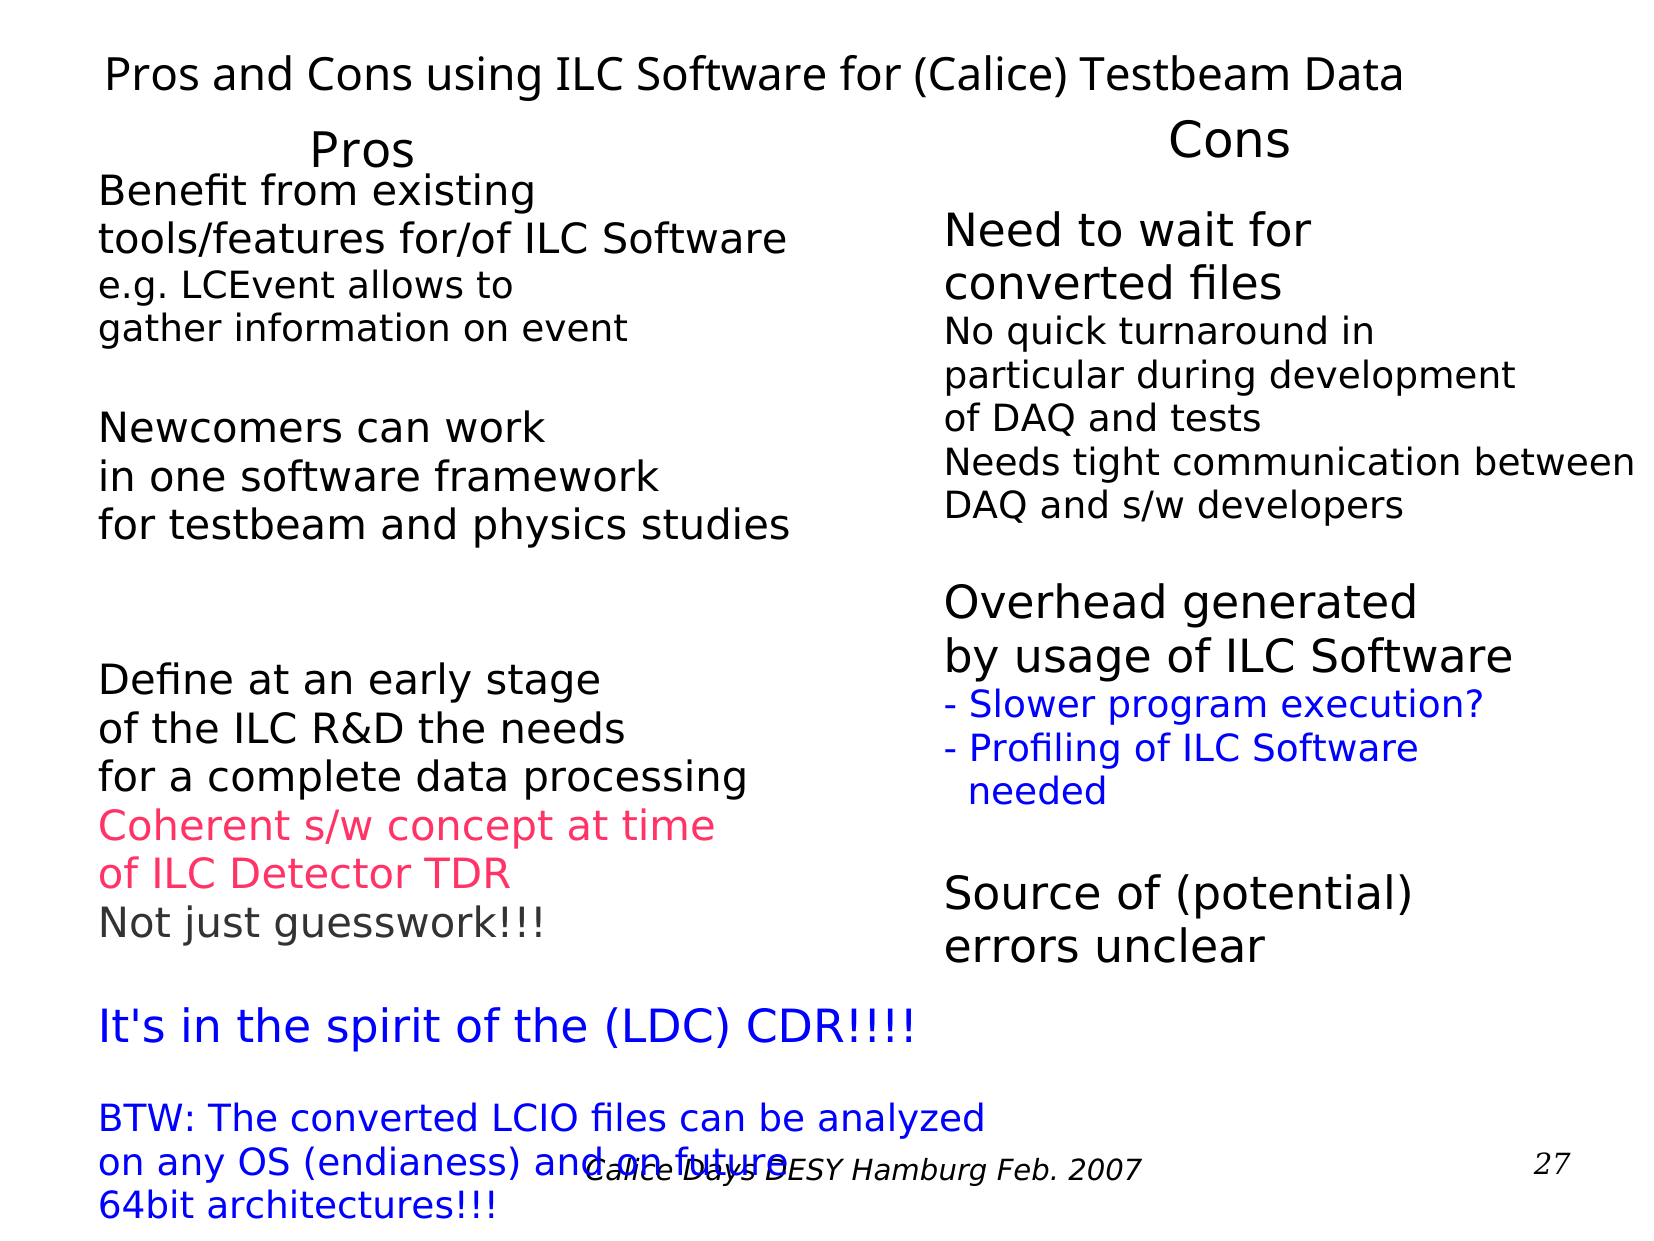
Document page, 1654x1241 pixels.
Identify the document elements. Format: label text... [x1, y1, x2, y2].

text_box Cons [1153, 104, 1304, 178]
text_box Pros [295, 106, 431, 159]
text_box Pros and Cons using ILC Software for (Calice) Testbeam Data [89, 33, 1544, 98]
text_box Need to wait for converted files No quick turnaround in particular during development of DAQ and tests Needs tight communication between DAQ and s/w developers Overhead generated by usage of ILC Software - Slower program execution? - Profiling of ILC Software needed Source of (potential) errors unclear [928, 196, 1637, 1098]
text_box Benefit from existing tools/features for/of ILC Software e.g. LCEvent allows to gather information on event Newcomers can work in one software framework for testbeam and physics studies Define at an early stage of the ILC R&D the needs for a complete data processing Coherent s/w concept at time of ILC Detector TDR Not just guesswork!!! It's in the spirit of the (LDC) CDR!!!! BTW: The converted LCIO files can be analyzed on any OS (endianess) and on future 64bit architectures!!! [83, 159, 994, 1235]
